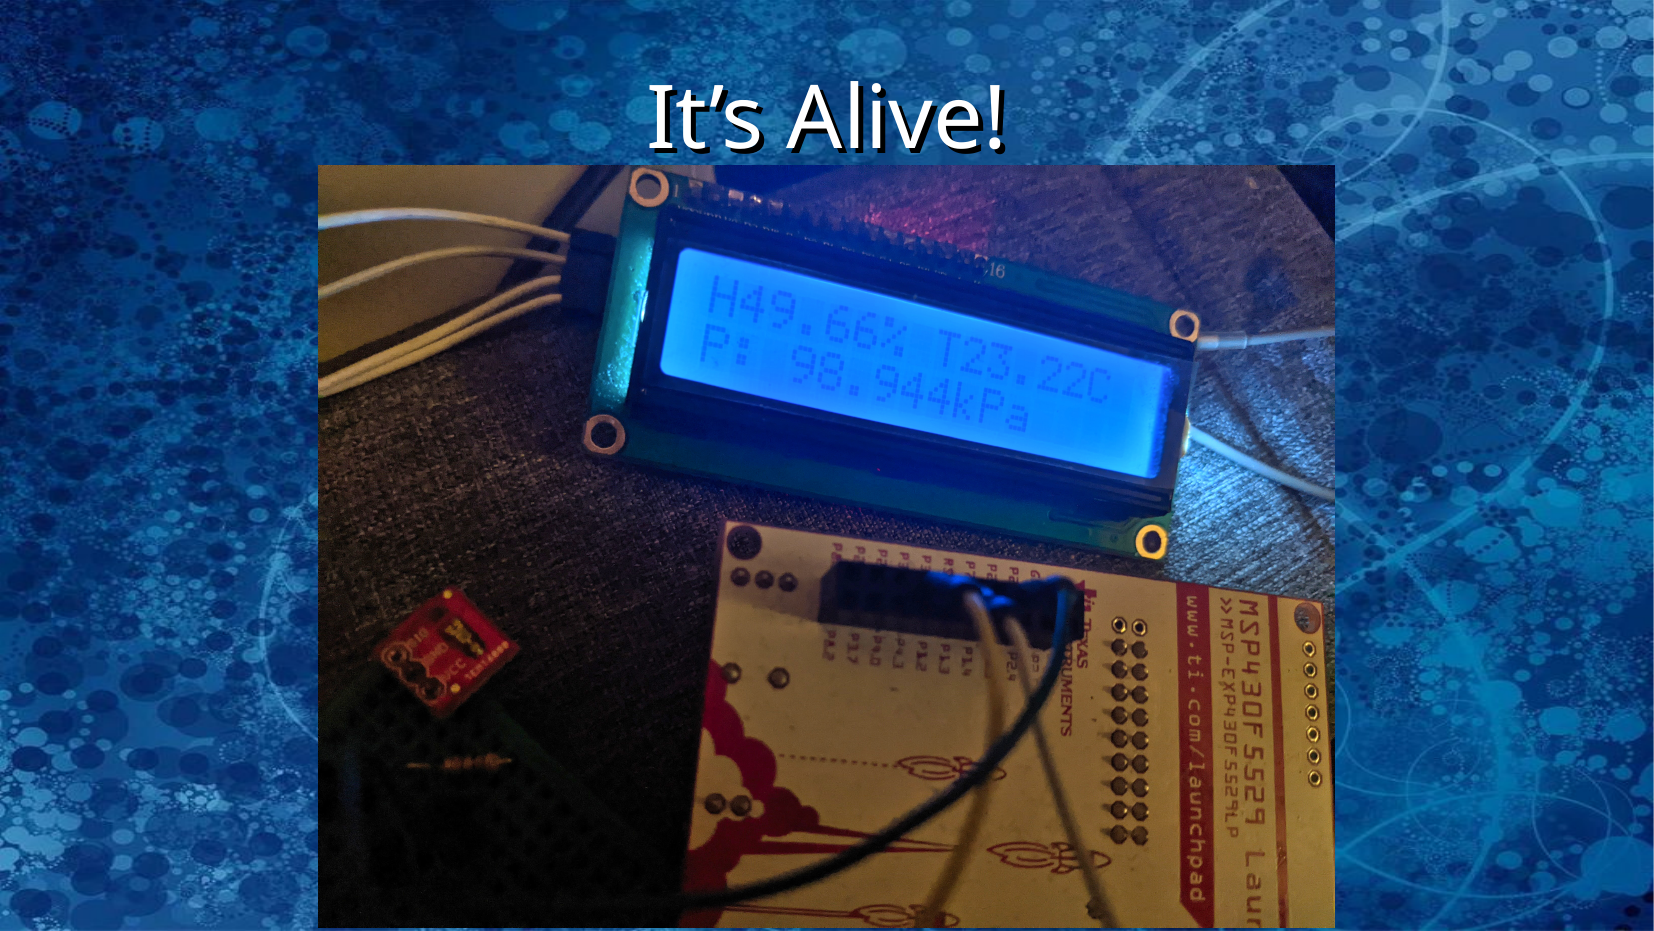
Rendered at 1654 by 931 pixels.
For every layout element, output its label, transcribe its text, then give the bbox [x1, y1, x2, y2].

title It’s Alive! [82, 37, 1571, 193]
picture [0, 0, 1654, 931]
